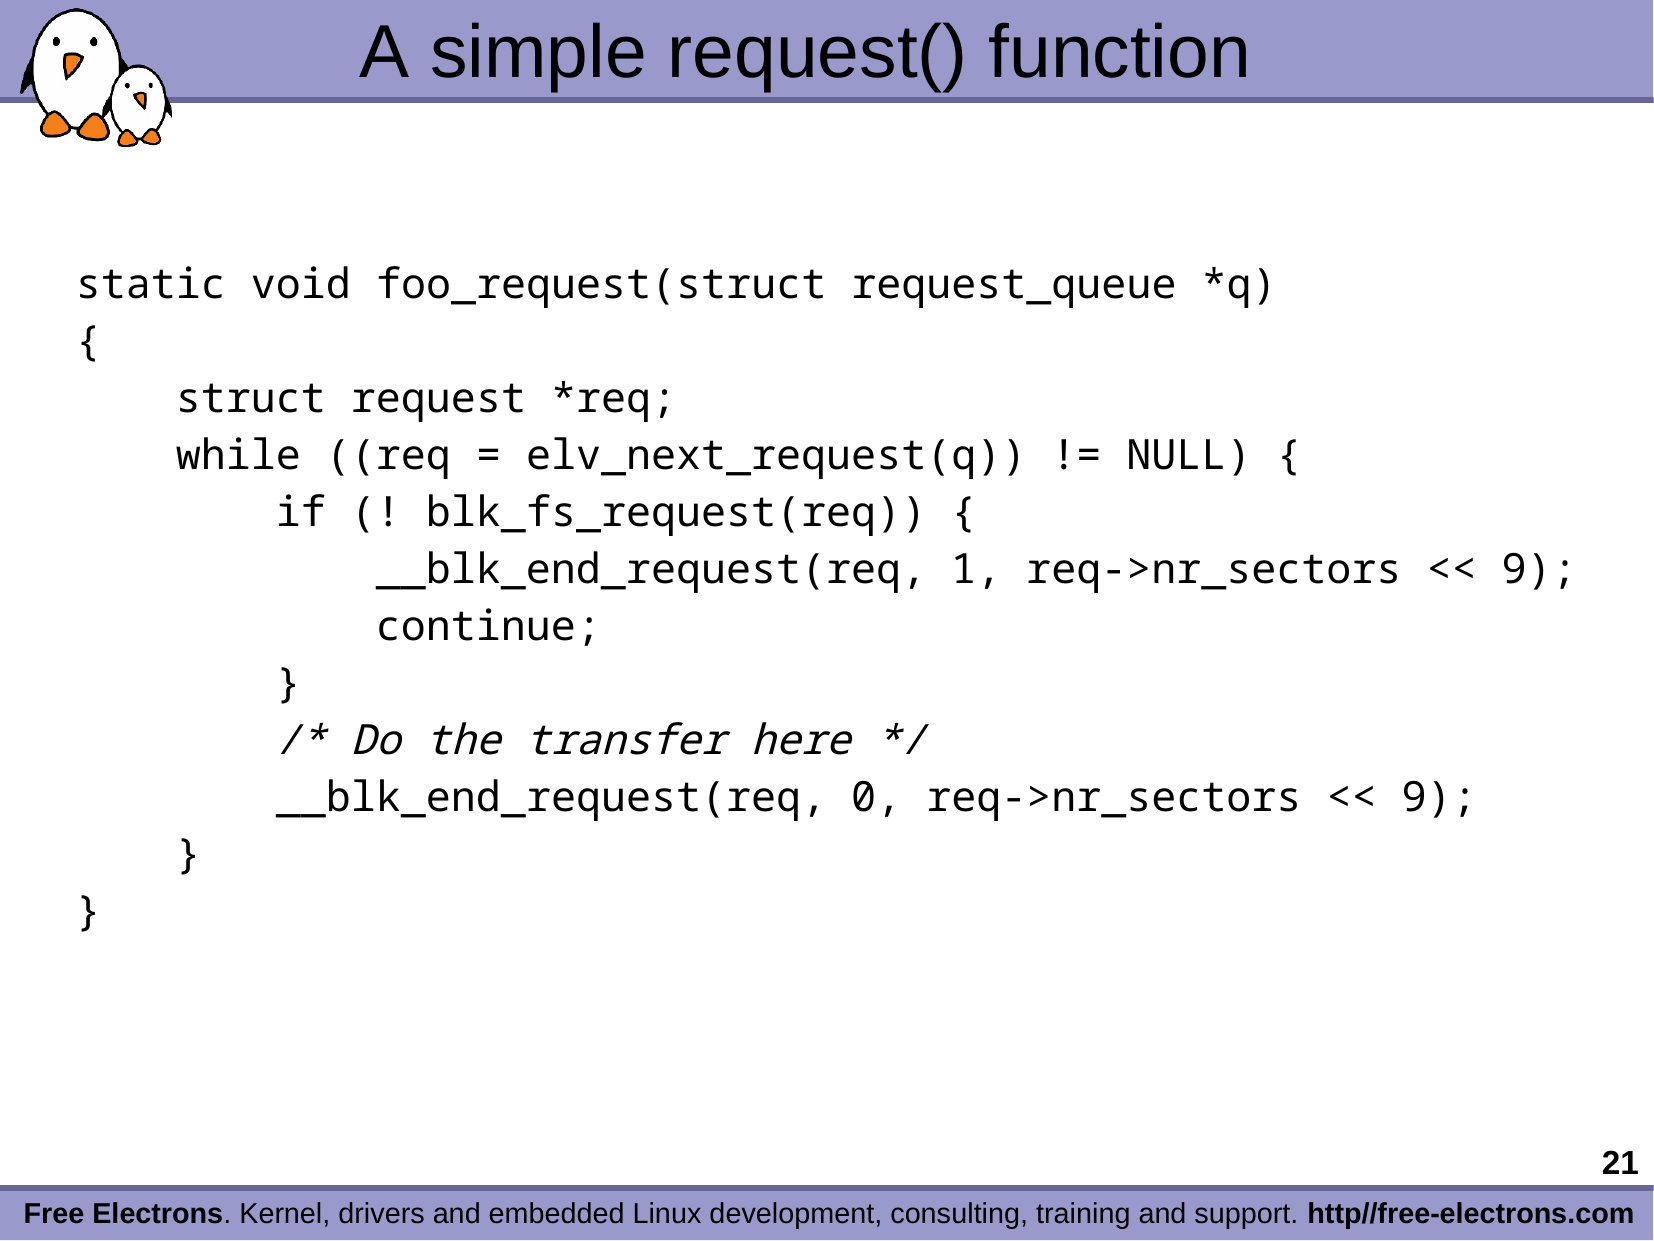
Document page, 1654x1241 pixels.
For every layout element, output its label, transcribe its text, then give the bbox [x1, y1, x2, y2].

subtitle static void foo_request(struct request_queue *q) { struct request *req; while ((req = elv_next_request(q)) != NULL) { if (! blk_fs_request(req)) { __blk_end_request(req, 1, req->nr_sectors << 9); continue; } /* Do the transfer here */ __blk_end_request(req, 0, req->nr_sectors << 9); } } [40, 199, 1613, 1050]
title A simple request() function [60, 0, 1551, 103]
picture [20, 8, 172, 147]
